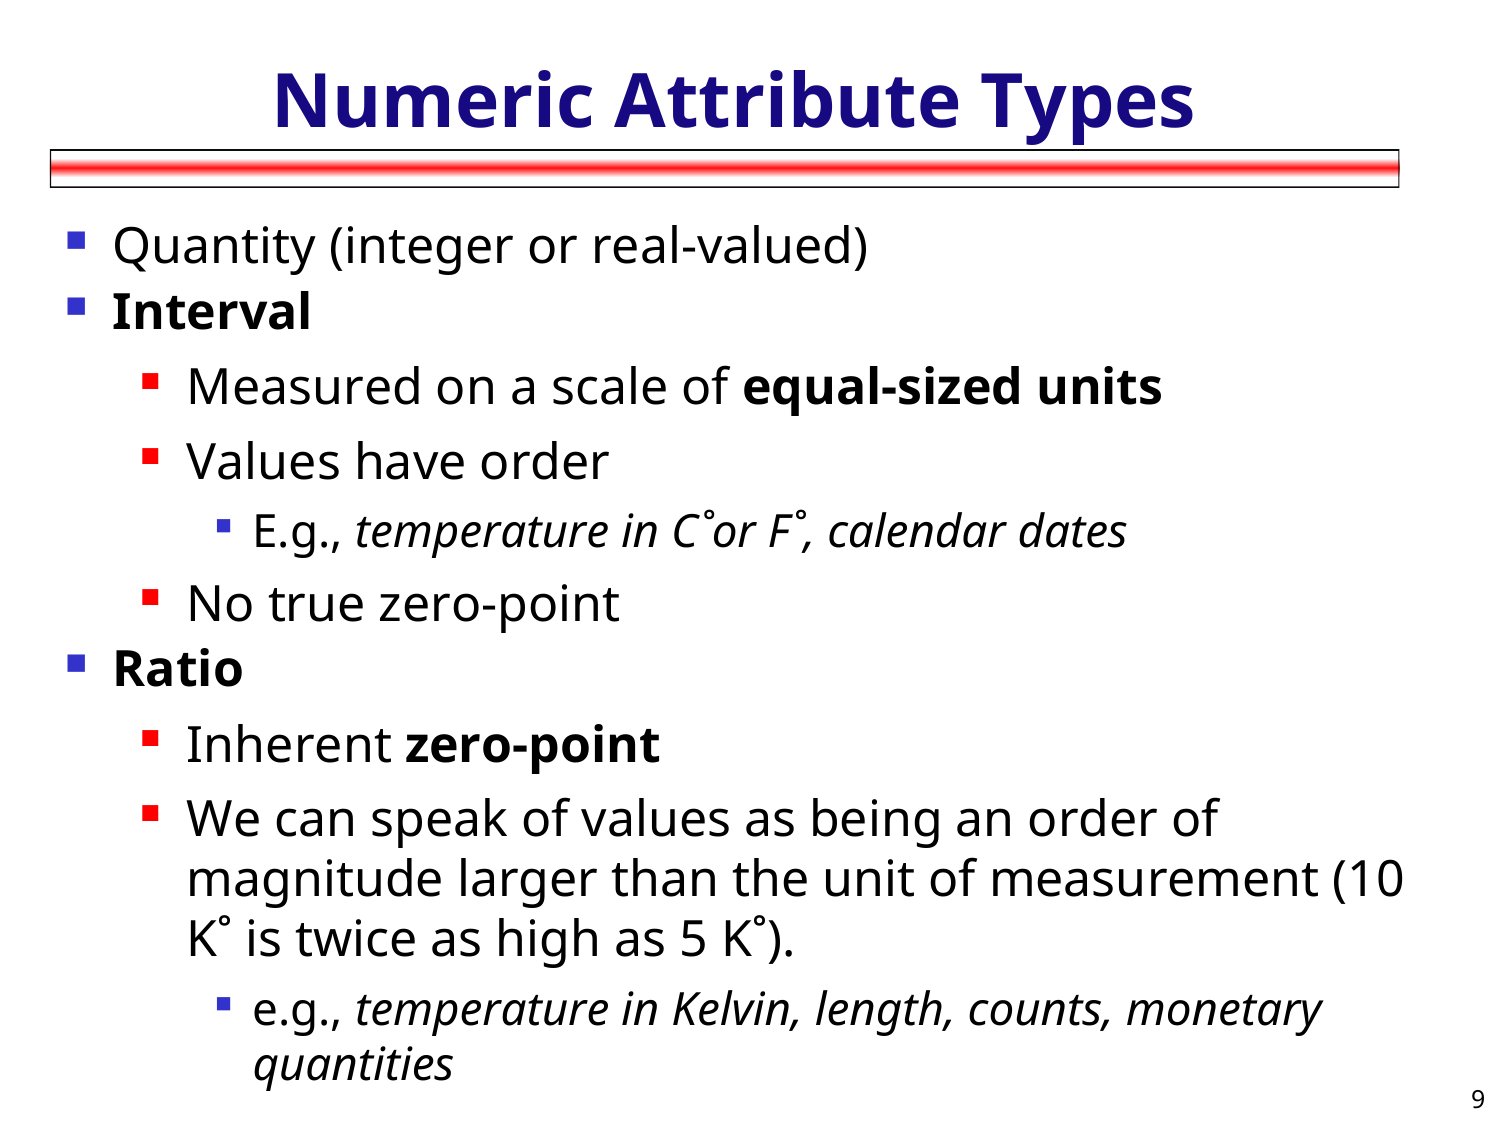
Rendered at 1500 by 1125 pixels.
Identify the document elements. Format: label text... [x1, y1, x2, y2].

title Numeric Attribute Types [24, 44, 1463, 150]
list Quantity (integer or real-valued) Interval Measured on a scale of equal-sized units Values have order E.g., temperature in C˚or F˚, calendar dates No true zero-point Ratio Inherent zero-point We can speak of values as being an order of magnitude larger than the unit of measurement (10 K˚ is twice as high as 5 K˚). e.g., temperature in Kelvin, length, counts, monetary quantities [49, 212, 1425, 1097]
text_box <number> [1187, 1062, 1500, 1125]
